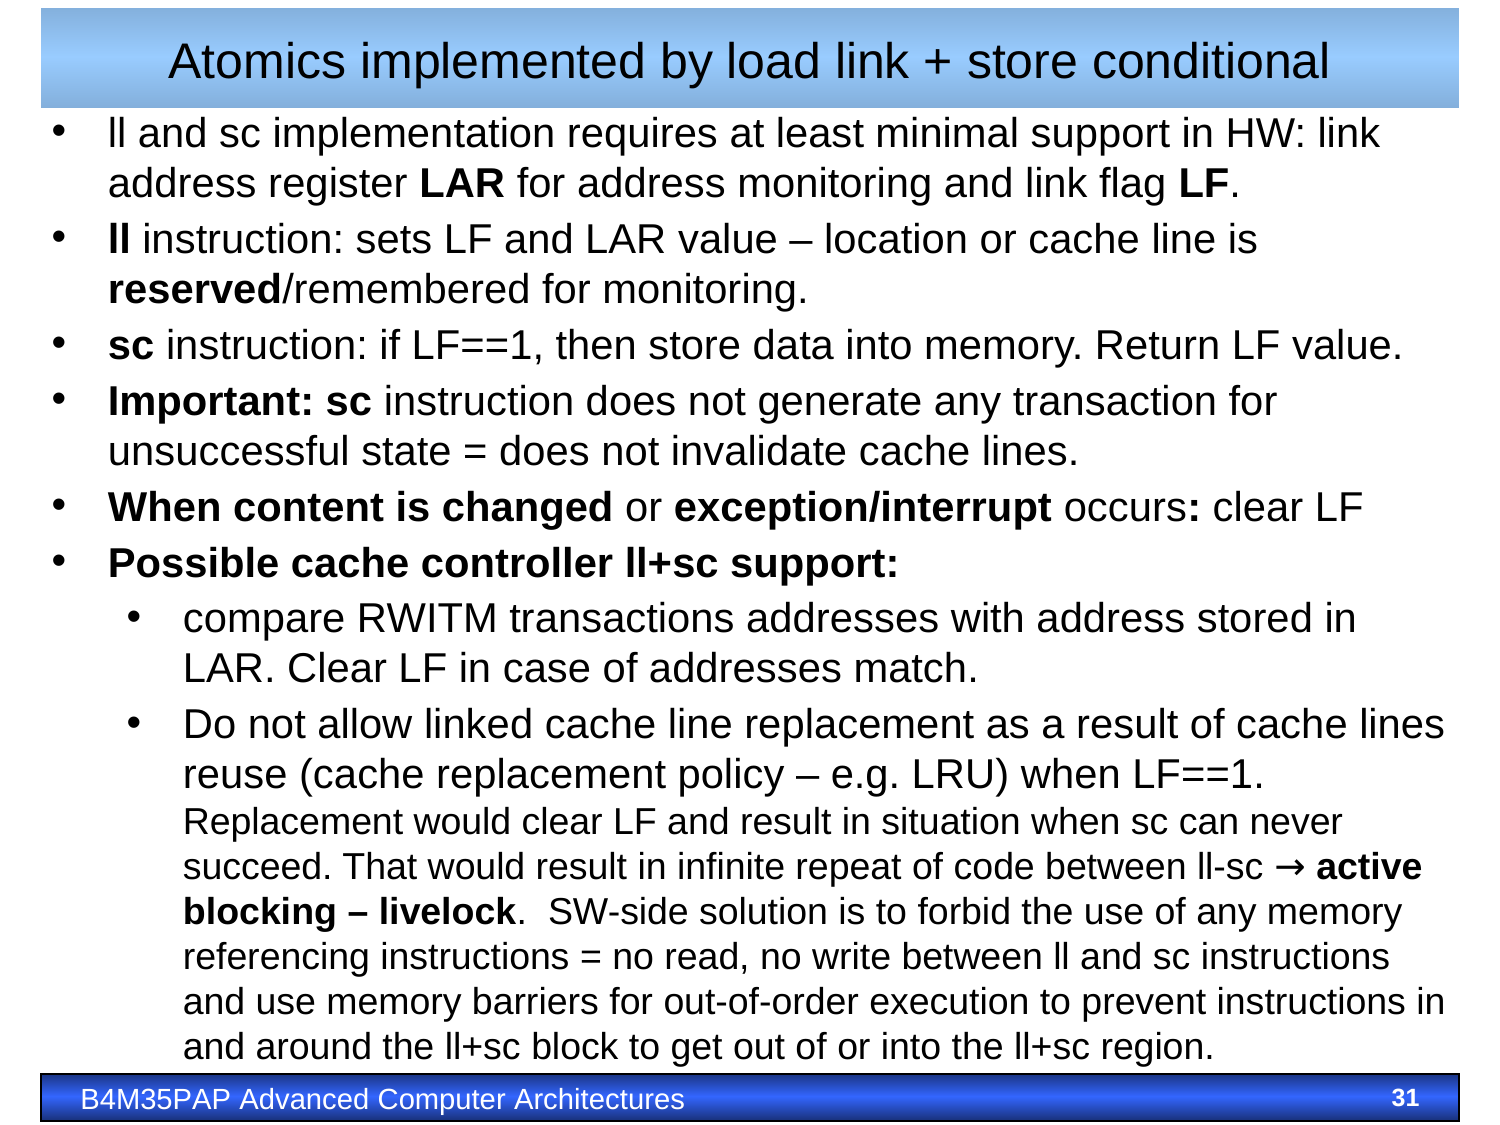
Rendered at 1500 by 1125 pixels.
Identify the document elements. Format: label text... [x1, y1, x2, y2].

text_box ll and sc implementation requires at least minimal support in HW: link address register LAR for address monitoring and link flag LF. ll instruction: sets LF and LAR value – location or cache line is reserved/remembered for monitoring. sc instruction: if LF==1, then store data into memory. Return LF value. Important: sc instruction does not generate any transaction for unsuccessful state = does not invalidate cache lines. When content is changed or exception/interrupt occurs: clear LF Possible cache controller ll+sc support: compare RWITM transactions addresses with address stored in LAR. Clear LF in case of addresses match. Do not allow linked cache line replacement as a result of cache lines reuse (cache replacement policy – e.g. LRU) when LF==1. Replacement would clear LF and result in situation when sc can never succeed. That would result in infinite repeat of code between ll-sc → active blocking – livelock. SW-side solution is to forbid the use of any memory referencing instructions = no read, no write between ll and sc instructions and use memory barriers for out-of-order execution to prevent instructions in and around the ll+sc block to get out of or into the ll+sc region. [36, 98, 1469, 1075]
title Atomics implemented by load link + store conditional [41, 8, 1459, 108]
